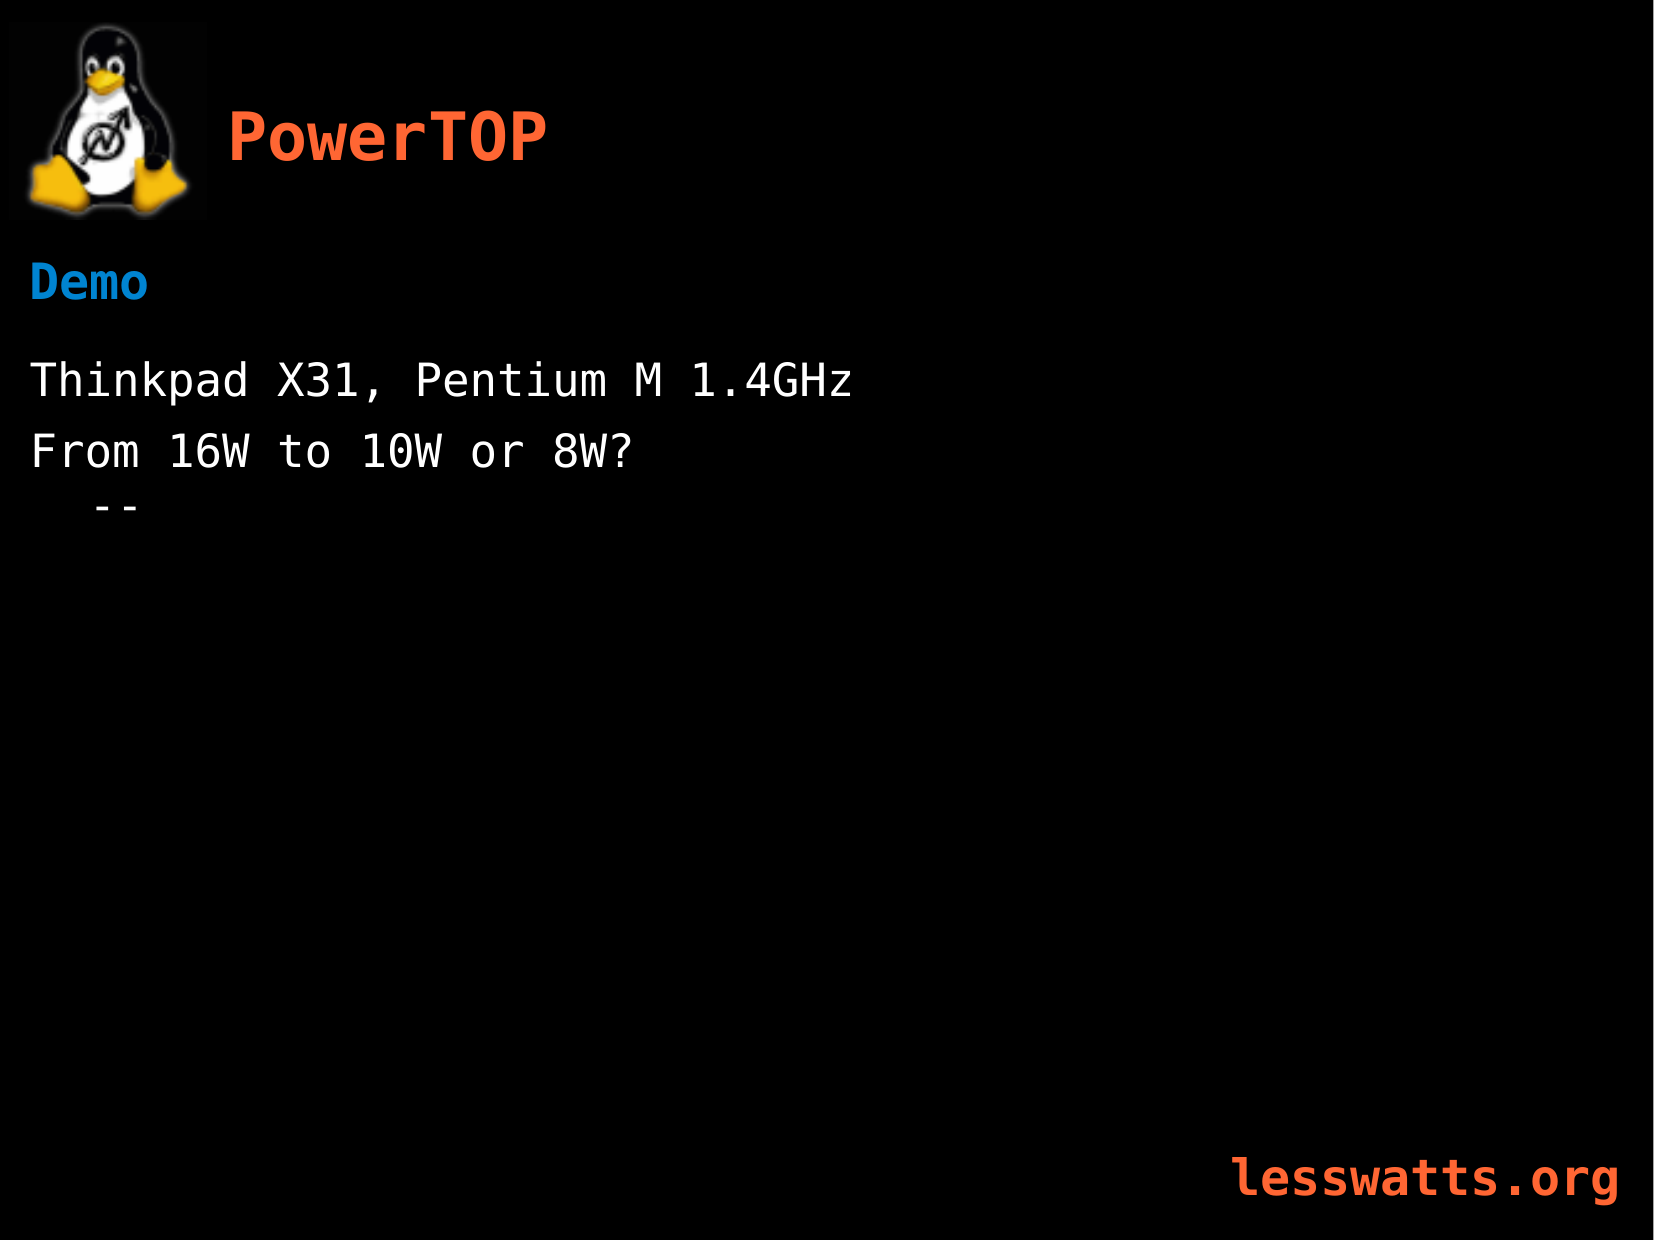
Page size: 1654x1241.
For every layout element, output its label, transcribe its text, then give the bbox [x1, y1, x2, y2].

list Thinkpad X31, Pentium M 1.4GHz From 16W to 10W or 8W? -- [29, 354, 1571, 1094]
title Demo [29, 249, 1625, 315]
picture [9, 22, 207, 220]
